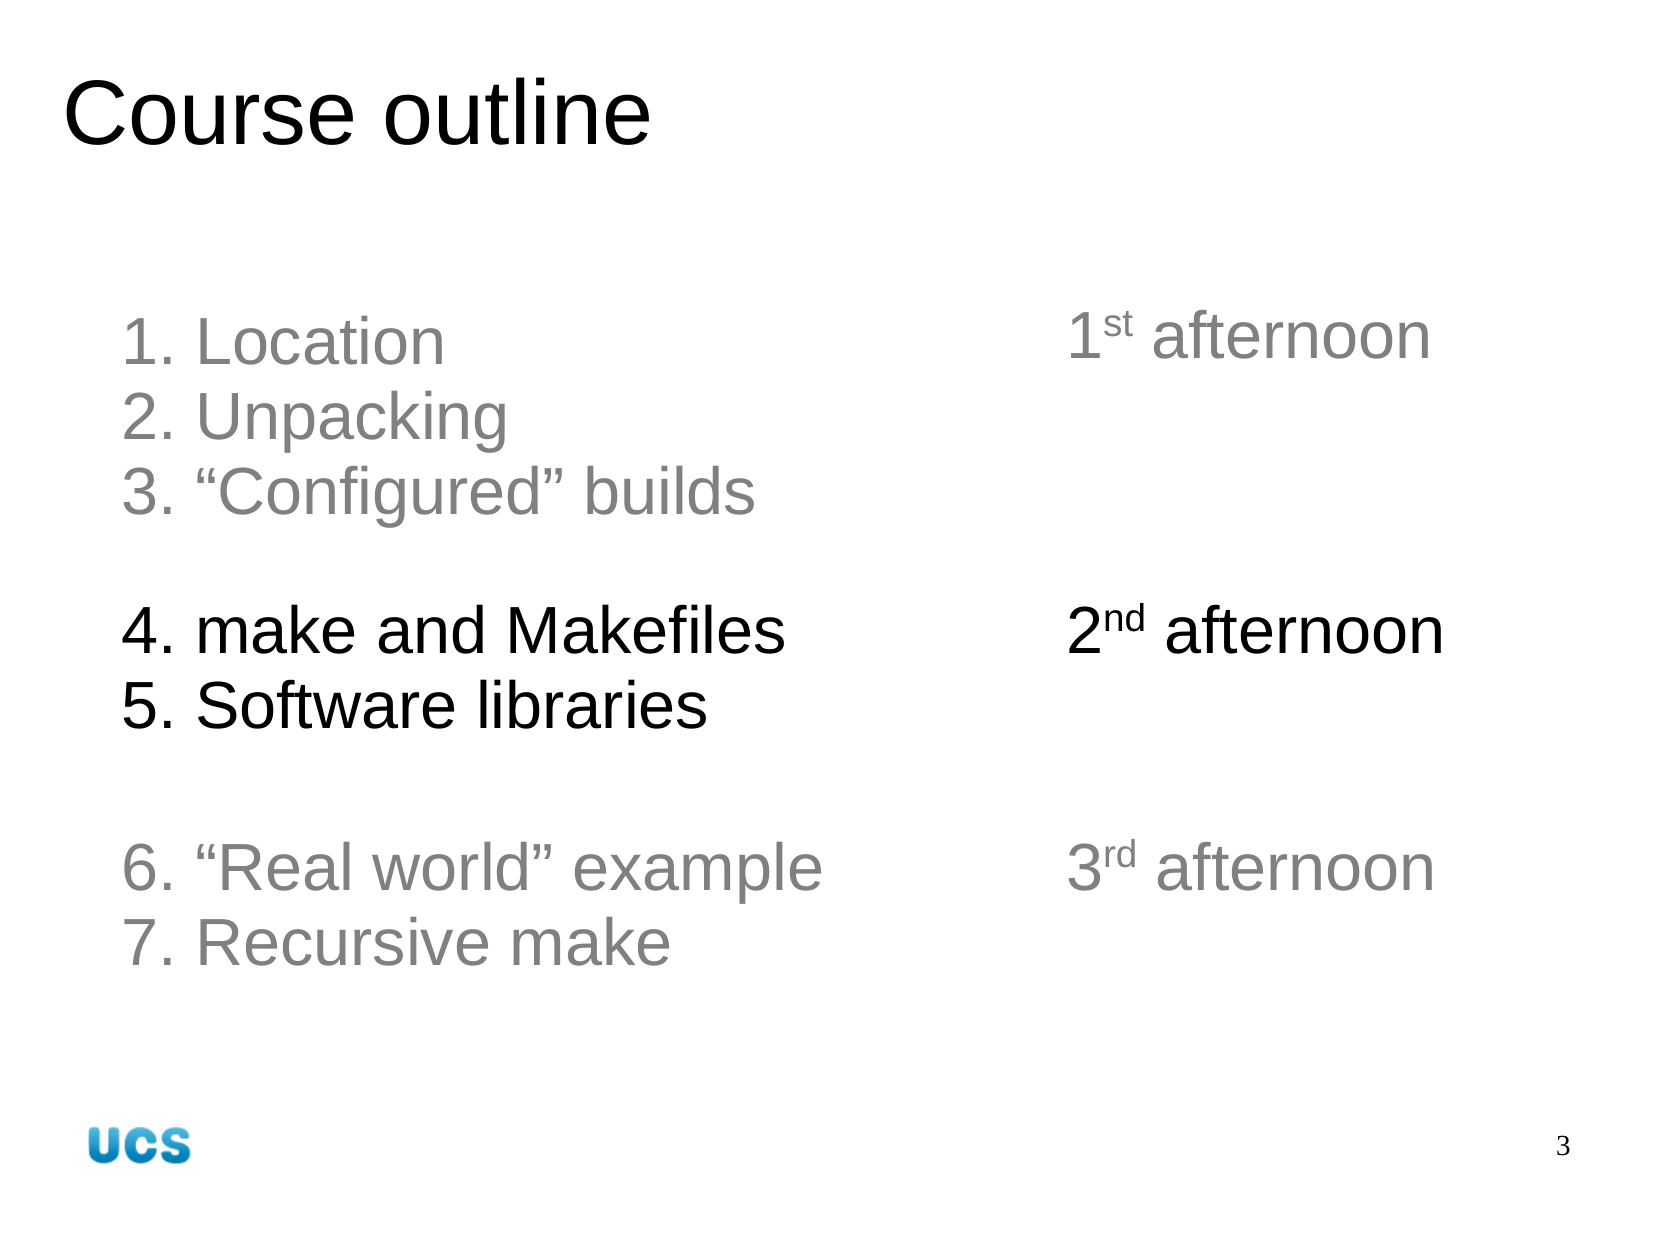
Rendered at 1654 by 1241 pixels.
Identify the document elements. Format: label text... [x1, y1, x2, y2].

text_box 1st afternoon [1063, 295, 1438, 379]
text_box Location Unpacking “Configured” builds [118, 301, 764, 532]
text_box “Real world” example Recursive make [118, 826, 830, 983]
text_box make and Makefiles Software libraries [118, 590, 793, 747]
text_box 2nd afternoon [1063, 590, 1451, 674]
picture [88, 1126, 191, 1165]
text_box 3rd afternoon [1063, 826, 1442, 911]
text_box Course outline [59, 59, 657, 168]
